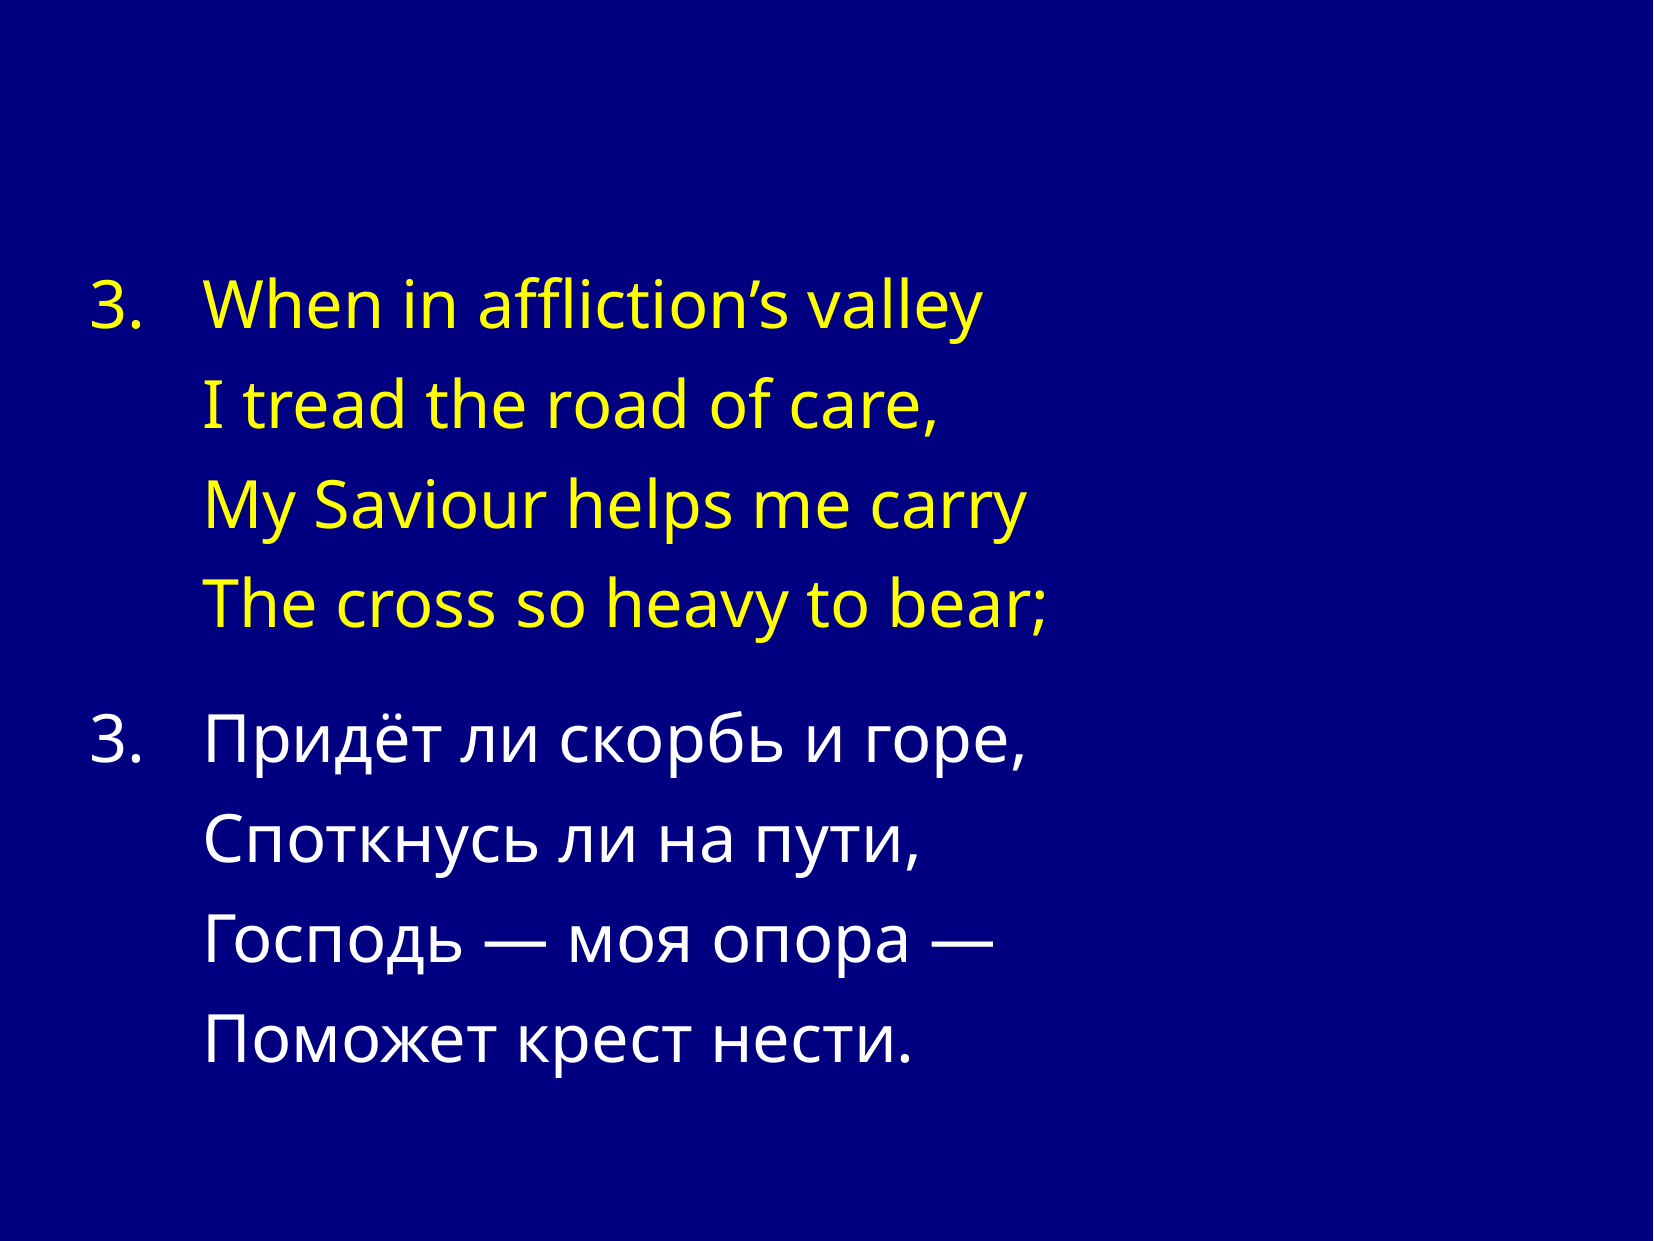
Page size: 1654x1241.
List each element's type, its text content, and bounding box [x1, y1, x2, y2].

text_box 3. Придёт ли скорбь и горе, Споткнусь ли на пути, Господь — моя опора — Поможет крест нести. [75, 675, 1576, 1163]
text_box 3. When in affliction’s valley I tread the road of care, My Saviour helps me carry The cross so heavy to bear; [75, 150, 1576, 638]
